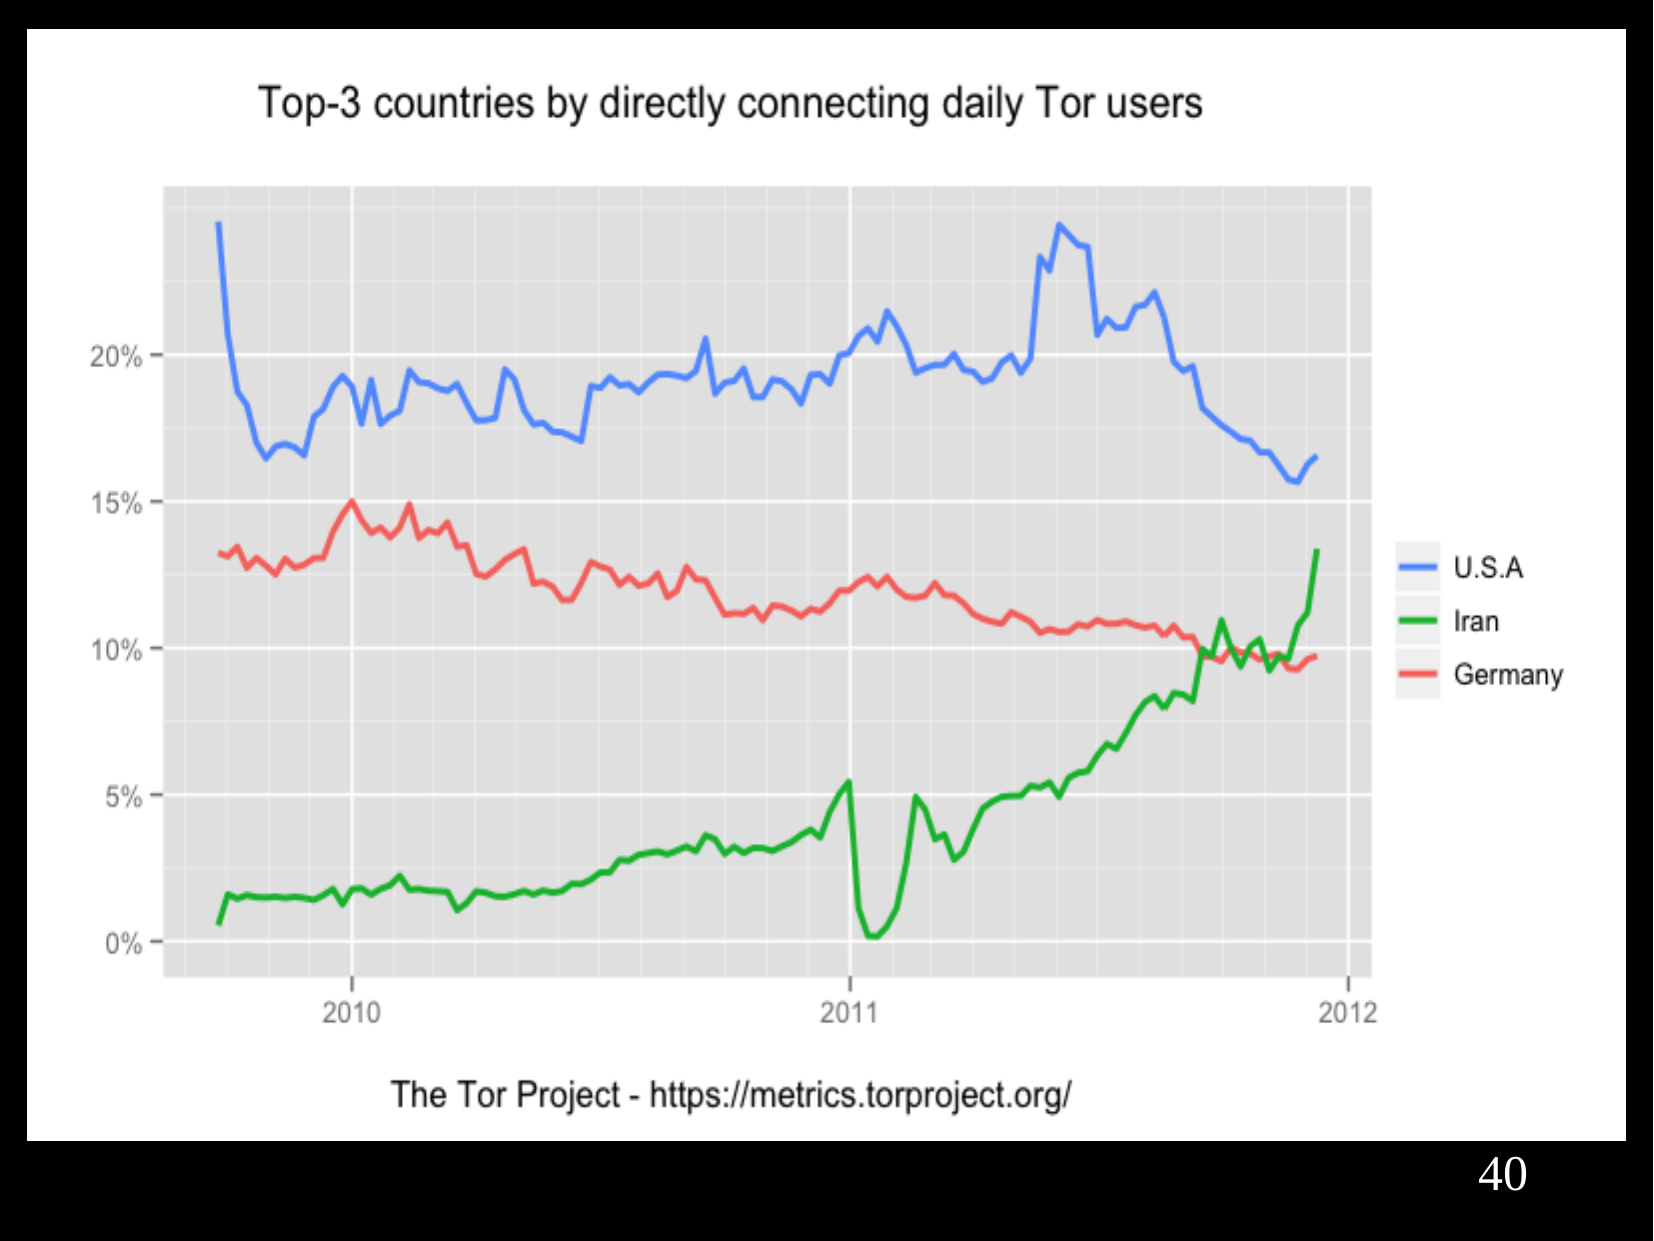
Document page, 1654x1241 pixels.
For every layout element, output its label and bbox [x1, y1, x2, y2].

picture [27, 29, 1626, 1141]
